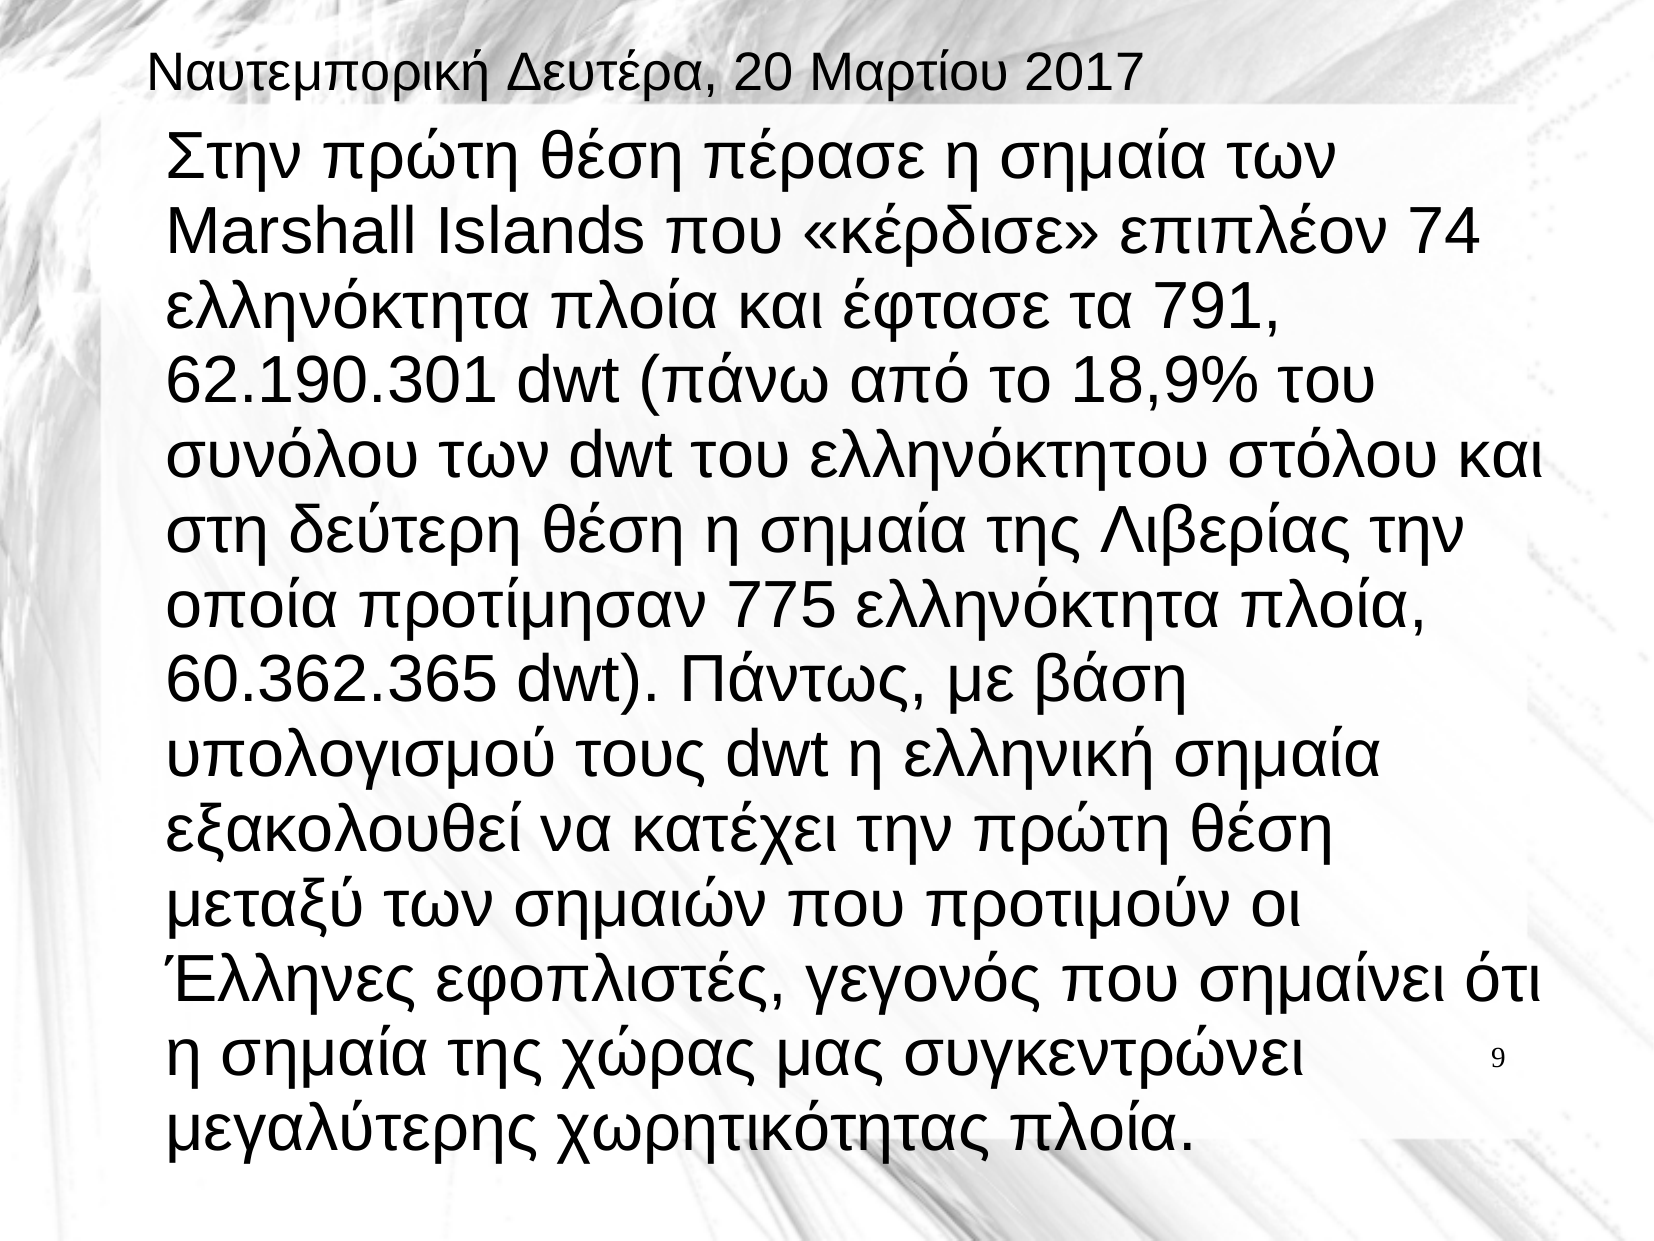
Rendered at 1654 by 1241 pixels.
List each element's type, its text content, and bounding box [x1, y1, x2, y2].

picture [0, 0, 1654, 1241]
list Στην πρώτη θέση πέρασε η σημαία των Marshall Islands που «κέρδισε» επιπλέον 74 ελληνόκτητα πλοία και έφτασε τα 791, 62.190.301 dwt (πάνω από το 18,9% του συνόλου των dwt του ελληνόκτητου στόλου και στη δεύτερη θέση η σημαία της Λιβερίας την οποία προτίμησαν 775 ελληνόκτητα πλοία, 60.362.365 dwt). Πάντως, με βάση υπολογισμού τους dwt η ελληνική σημαία εξακολουθεί να κατέχει την πρώτη θέση μεταξύ των σημαιών που προτιμούν οι Έλληνες εφοπλιστές, γεγονός που σημαίνει ότι η σημαία της χώρας μας συγκεντρώνει μεγαλύτερης χωρητικότητας πλοία. [94, 118, 1548, 1236]
title Ναυτεμπορική Δευτέρα, 20 Μαρτίου 2017 [0, 0, 1341, 157]
